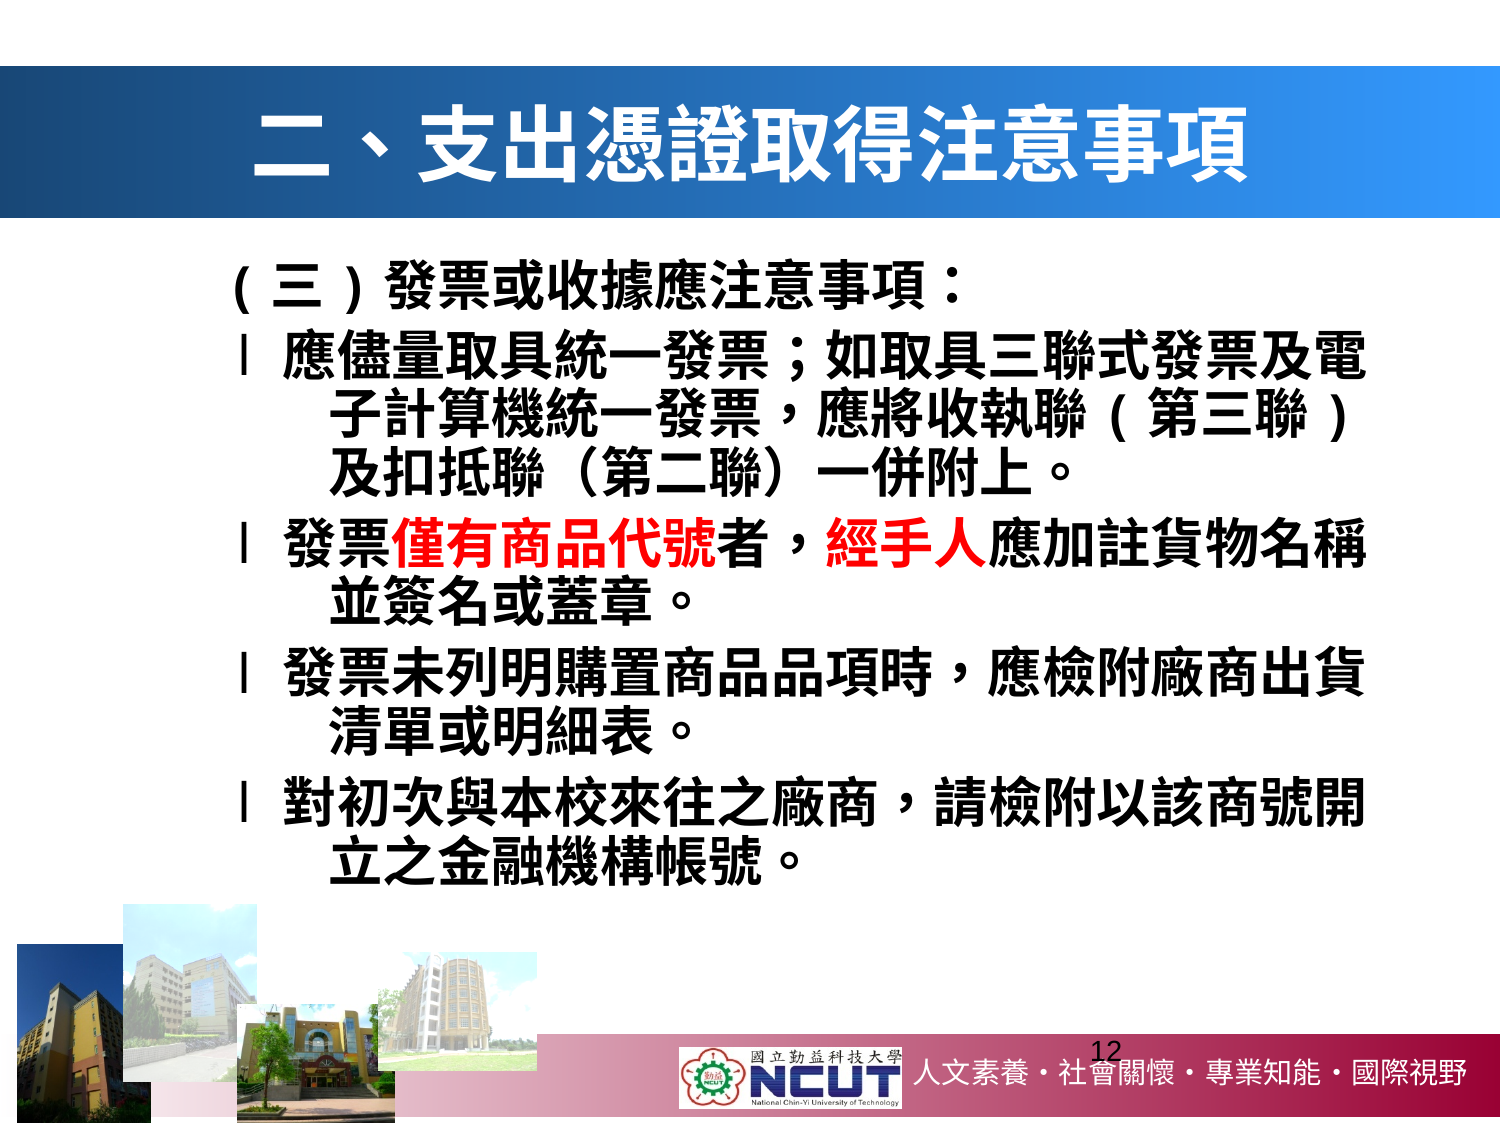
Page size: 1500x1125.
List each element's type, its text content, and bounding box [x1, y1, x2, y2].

title 二、支出憑證取得注意事項 [0, 66, 1500, 218]
text_box [1074, 1024, 1426, 1103]
list (三)發票或收據應注意事項： 應儘量取具統一發票；如取具三聯式發票及電子計算機統一發票，應將收執聯(第三聯)及扣抵聯（第二聯）一併附上。 發票僅有商品代號者，經手人應加註貨物名稱並簽名或蓋章。 發票未列明購置商品品項時，應檢附廠商出貨清單或明細表。 對初次與本校來往之廠商，請檢附以該商號開立之金融機構帳號。 [76, 243, 1427, 1010]
